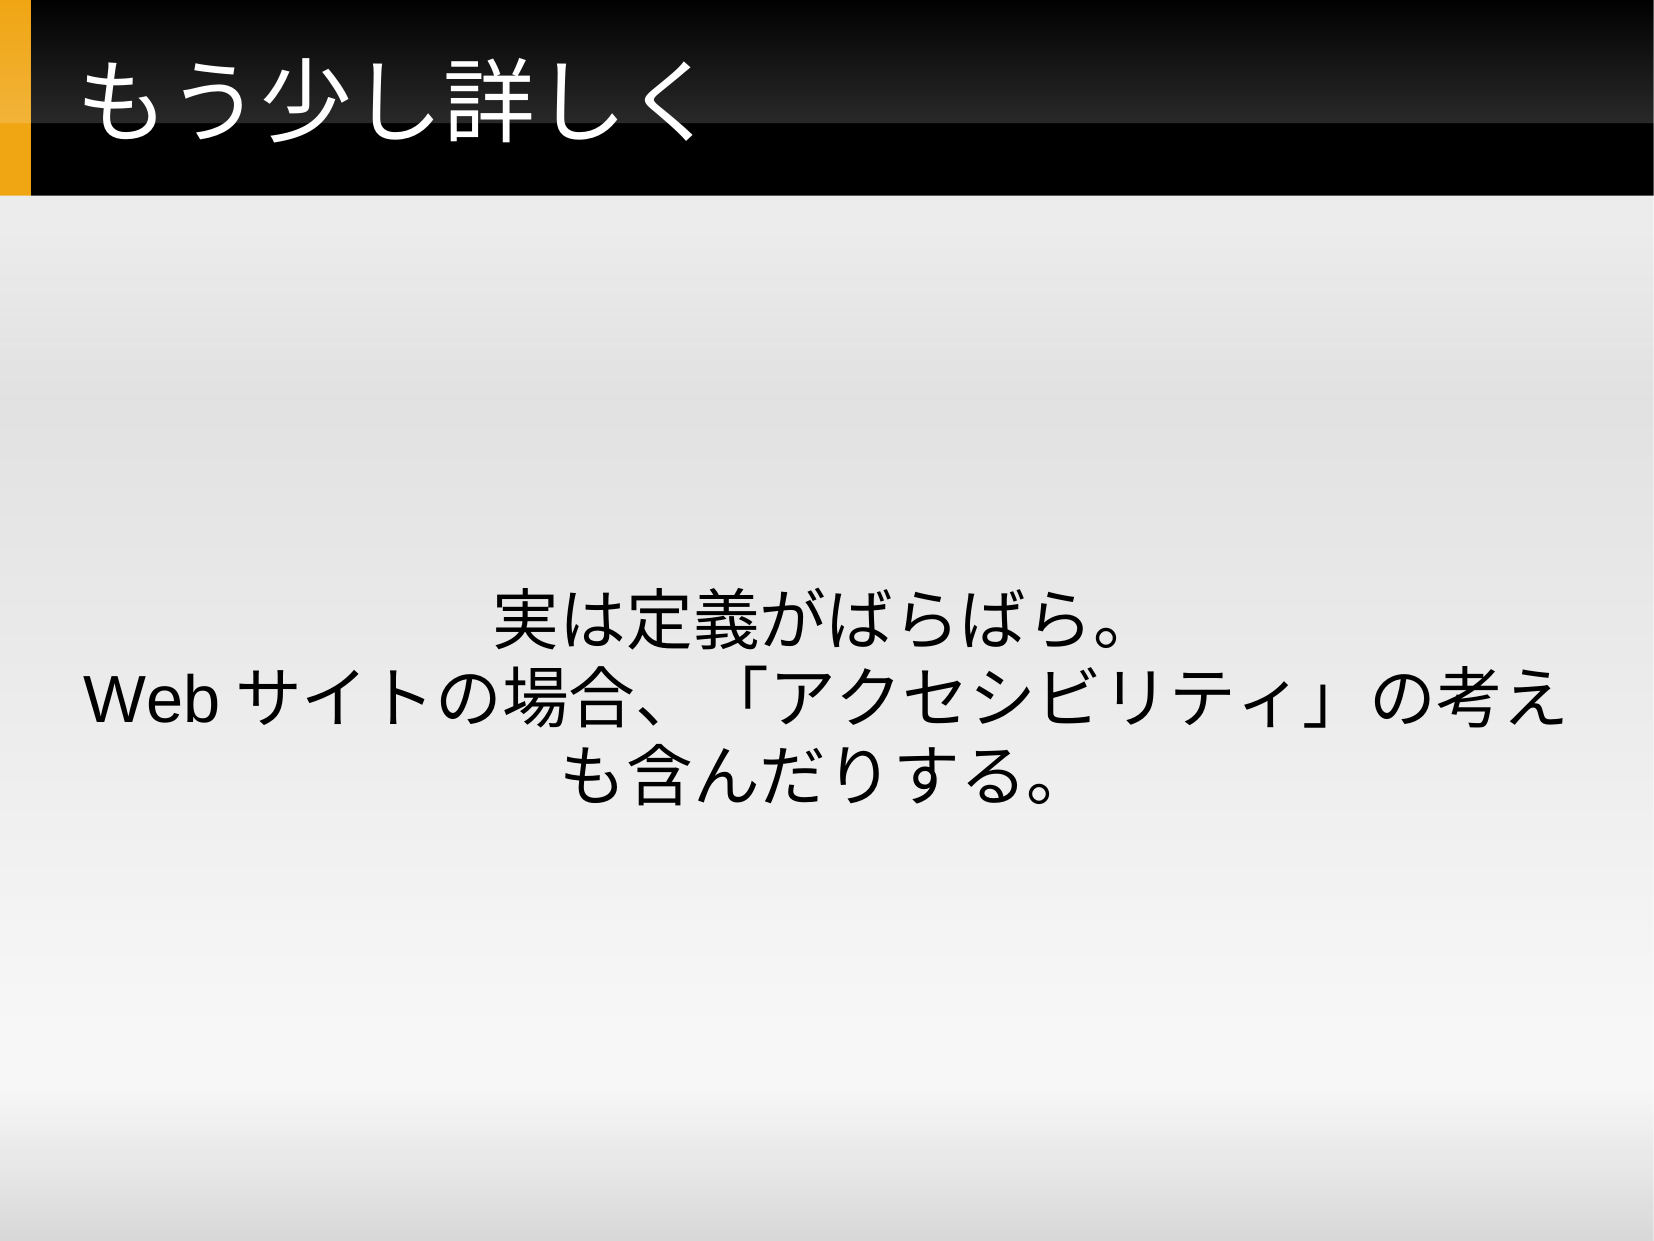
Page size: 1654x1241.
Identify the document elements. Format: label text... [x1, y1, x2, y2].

title もう少し詳しく [76, 0, 1565, 208]
subtitle 実は定義がばらばら。 Webサイトの場合、「アクセシビリティ」の考えも含んだりする。 [82, 290, 1571, 1109]
picture [0, 0, 1654, 1241]
